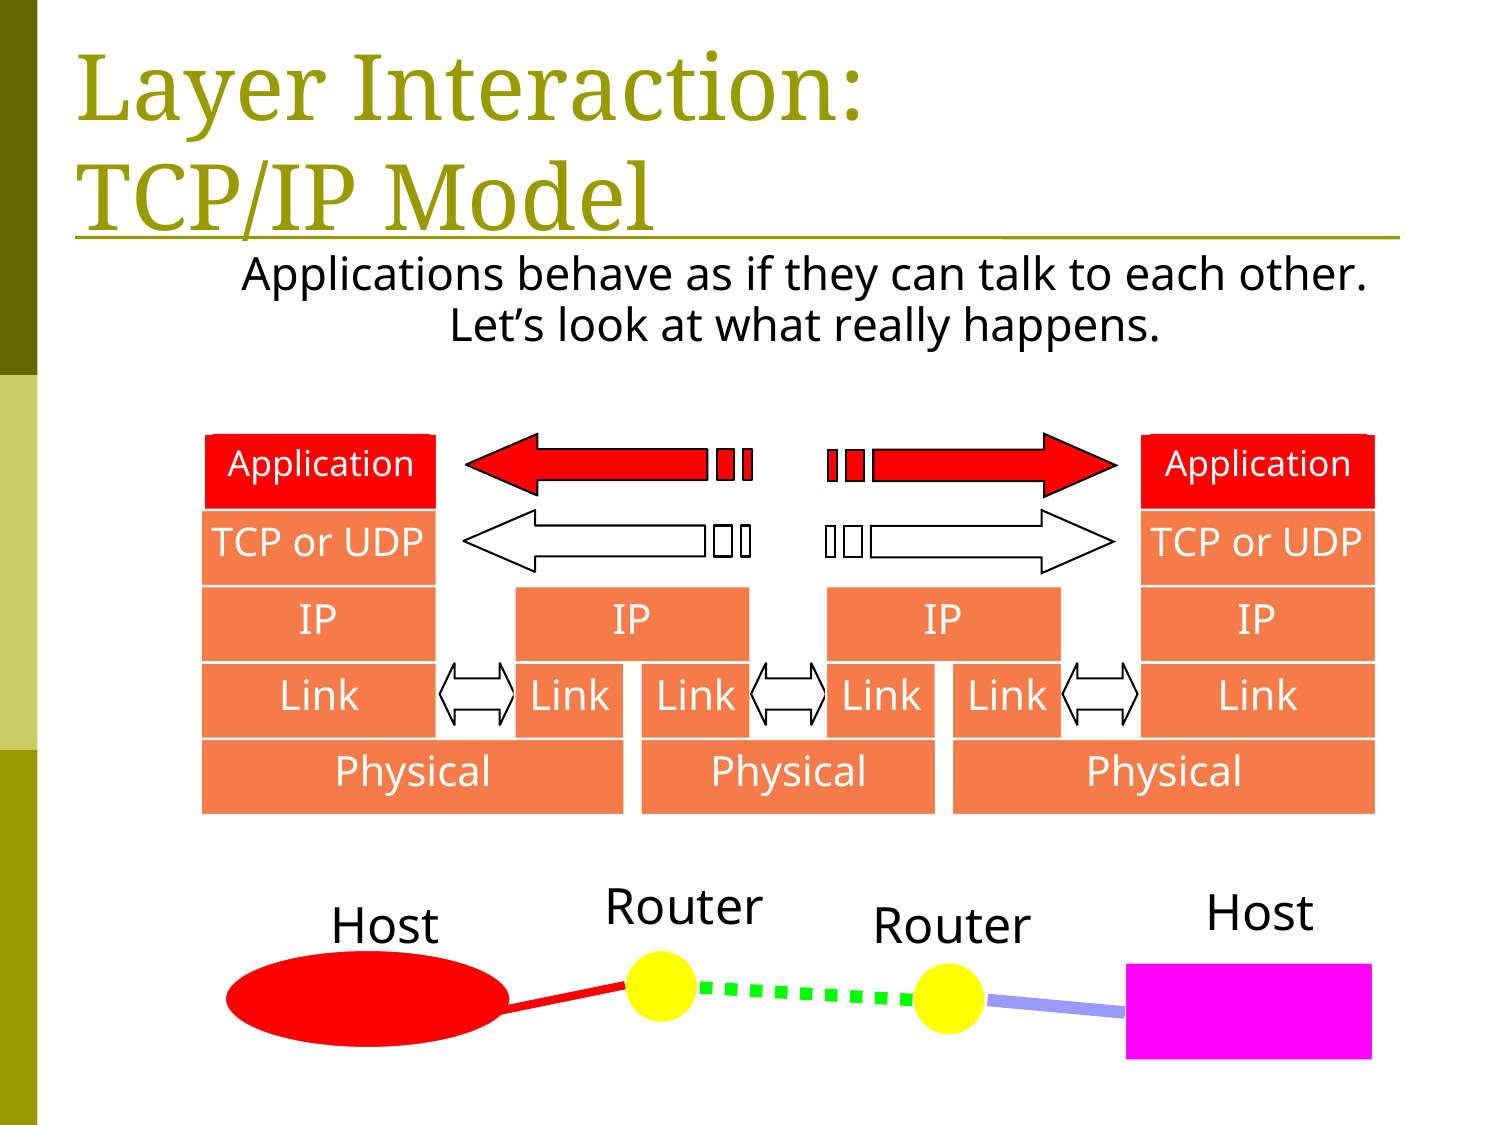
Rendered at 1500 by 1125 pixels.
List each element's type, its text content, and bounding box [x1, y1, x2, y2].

text_box [873, 433, 1117, 497]
text_box [913, 963, 986, 1036]
text_box [828, 449, 838, 482]
text_box Host [315, 887, 455, 963]
text_box [846, 449, 865, 482]
text_box Physical [319, 739, 507, 804]
text_box [514, 586, 751, 663]
text_box Link [1202, 662, 1313, 728]
text_box Link [514, 662, 625, 728]
text_box [952, 573, 1376, 815]
text_box TCP or UDP [1135, 510, 1379, 573]
text_box [640, 728, 936, 815]
text_box [465, 433, 708, 496]
text_box Physical [695, 739, 883, 804]
text_box Application [1149, 433, 1367, 492]
text_box Physical [1070, 739, 1258, 804]
text_box Layer Interaction: TCP/IP Model [75, 29, 1426, 250]
text_box Link [826, 662, 937, 728]
text_box IP [597, 586, 667, 652]
text_box [203, 433, 438, 510]
text_box IP [283, 586, 353, 652]
text_box [224, 953, 511, 1048]
text_box Link [952, 662, 1063, 728]
text_box [1139, 433, 1376, 510]
text_box [743, 449, 752, 480]
text_box Router [858, 887, 1048, 963]
text_box [1125, 962, 1373, 1061]
text_box Link [264, 662, 375, 728]
text_box Applications behave as if they can talk to each other. Let’s look at what really happens. [220, 238, 1390, 360]
text_box [717, 449, 734, 480]
text_box Router [590, 869, 779, 944]
text_box [200, 573, 625, 815]
text_box IP [1222, 586, 1292, 652]
text_box Link [640, 662, 752, 728]
text_box Host [1190, 875, 1330, 950]
text_box TCP or UDP [196, 510, 440, 573]
text_box Application [212, 433, 430, 492]
text_box [826, 586, 1062, 663]
text_box [625, 950, 698, 1023]
text_box IP [908, 586, 978, 652]
